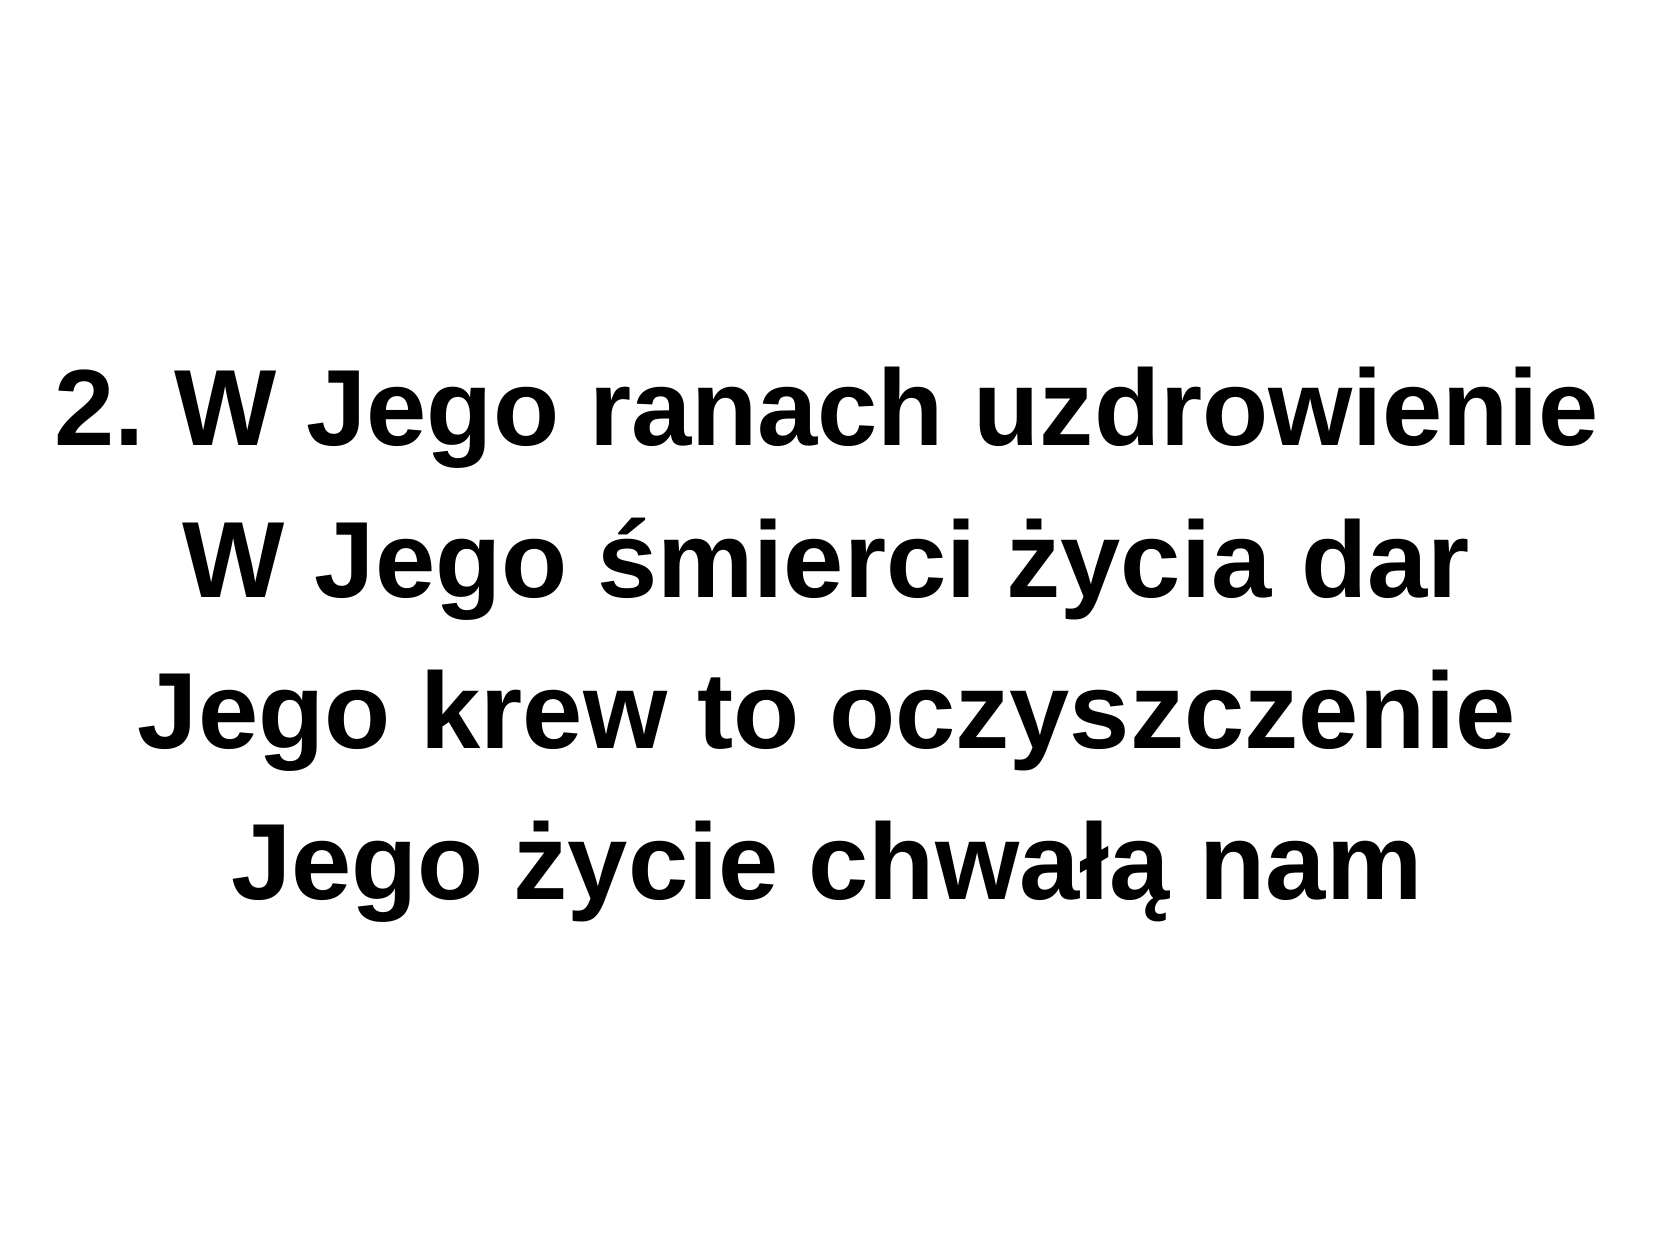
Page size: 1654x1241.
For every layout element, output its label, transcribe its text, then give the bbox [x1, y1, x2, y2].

subtitle 2. W Jego ranach uzdrowienie W Jego śmierci życia dar Jego krew to oczyszczenie Jego życie chwałą nam [0, 0, 1654, 1241]
